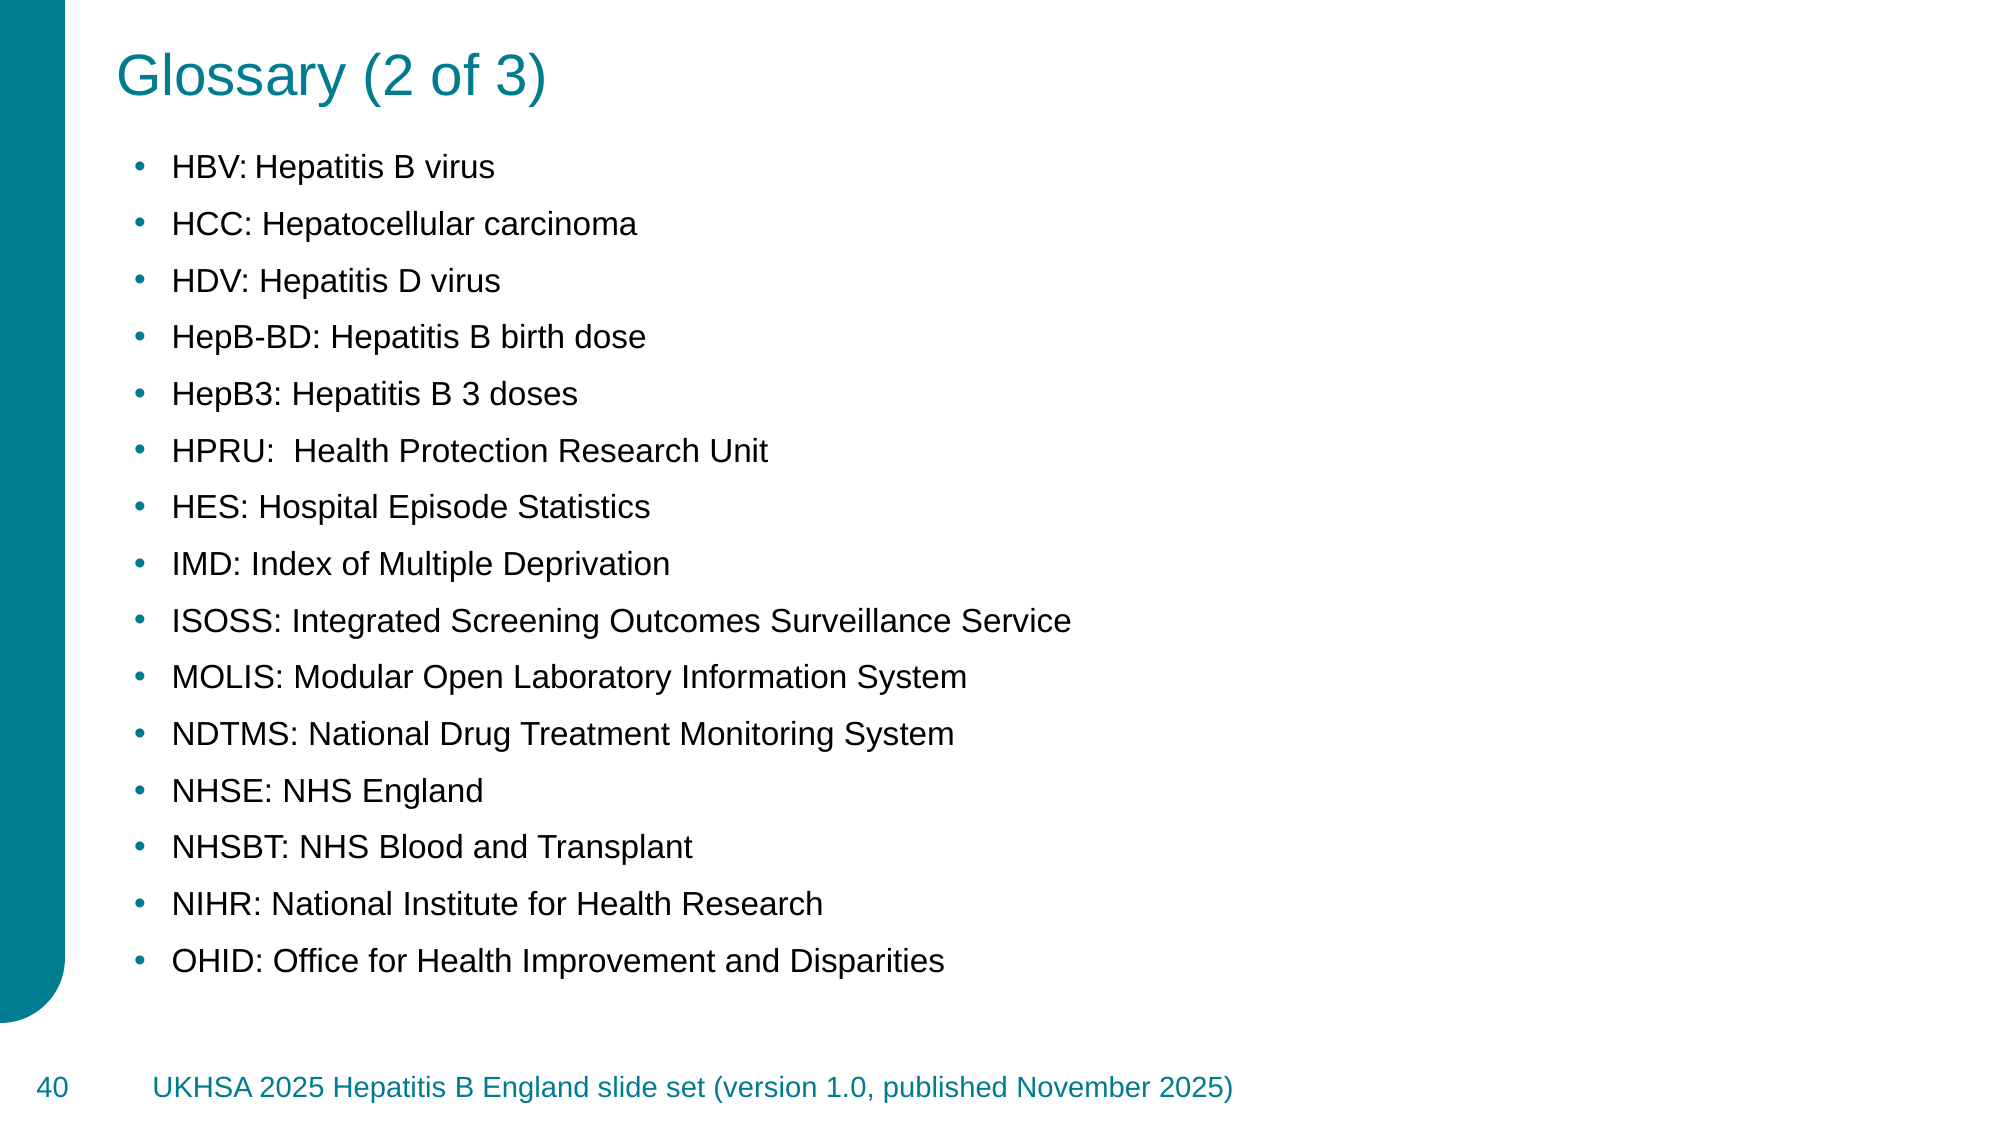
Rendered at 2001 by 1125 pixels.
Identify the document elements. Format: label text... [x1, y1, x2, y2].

list HBV: Hepatitis B virus HCC: Hepatocellular carcinoma HDV: Hepatitis D virus HepB-BD: Hepatitis B birth dose HepB3: Hepatitis B 3 doses HPRU: Health Protection Research Unit HES: Hospital Episode Statistics IMD: Index of Multiple Deprivation ISOSS: Integrated Screening Outcomes Surveillance Service MOLIS: Modular Open Laboratory Information System NDTMS: National Drug Treatment Monitoring System NHSE: NHS England NHSBT: NHS Blood and Transplant NIHR: National Institute for Health Research OHID: Office for Health Improvement and Disparities [119, 142, 1912, 998]
text_box [21, 1056, 120, 1117]
title Glossary (2 of 3) [101, 0, 1926, 108]
text_box UKHSA 2025 Hepatitis B England slide set (version 1.0, published November 2025) [137, 1056, 1780, 1116]
